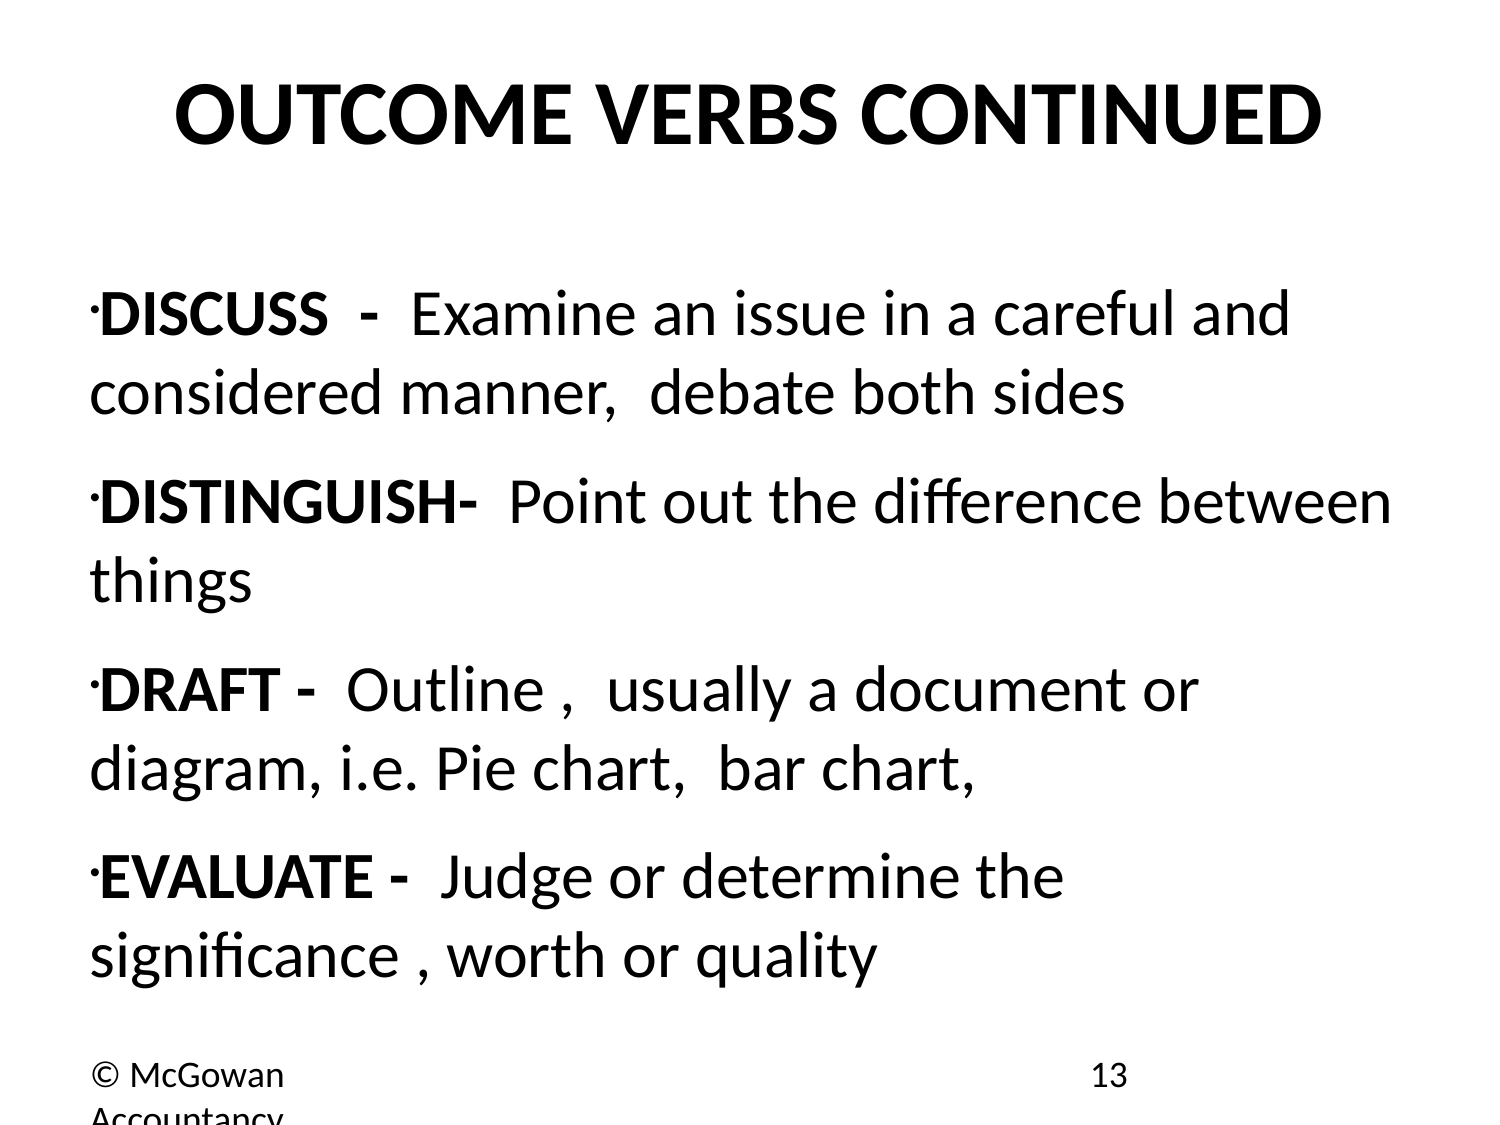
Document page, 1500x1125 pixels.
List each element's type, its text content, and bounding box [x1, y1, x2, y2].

text_box © McGowan Accountancy Services [75, 1042, 425, 1103]
text_box [1074, 1042, 1425, 1103]
title OUTCOME VERBS CONTINUED [75, 45, 1425, 233]
list DISCUSS - Examine an issue in a careful and considered manner, debate both sides DISTINGUISH- Point out the difference between things DRAFT - Outline , usually a document or diagram, i.e. Pie chart, bar chart, EVALUATE - Judge or determine the significance , worth or quality [75, 262, 1425, 1005]
